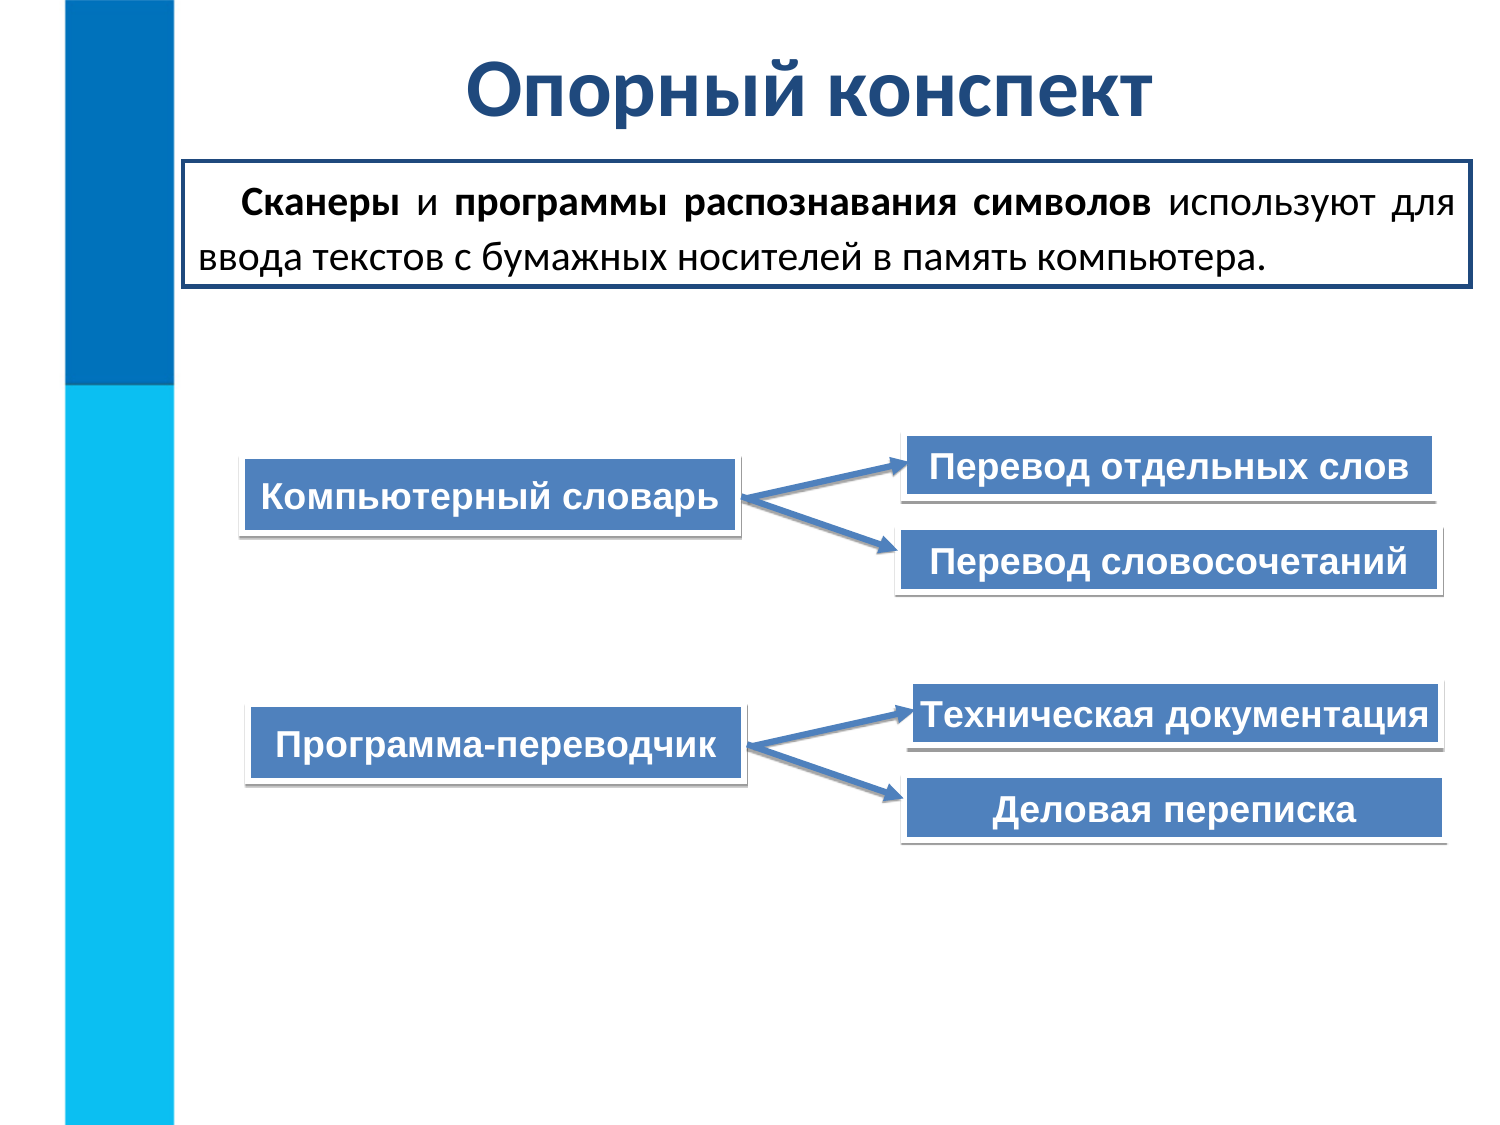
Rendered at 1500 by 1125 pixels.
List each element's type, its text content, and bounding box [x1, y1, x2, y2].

text_box Техническая документация [909, 680, 1441, 746]
text_box Опорный конспект [183, 30, 1437, 135]
text_box Деловая переписка [903, 774, 1446, 840]
text_box Компьютерный словарь [242, 456, 739, 534]
text_box Перевод отдельных слов [903, 432, 1436, 498]
picture [0, 0, 1500, 1125]
text_box Программа-переводчик [247, 704, 744, 781]
text_box Сканеры и программы распознавания символов используют для ввода текстов с бумажных носителей в память компьютера. [183, 160, 1471, 287]
text_box Перевод словосочетаний [897, 527, 1440, 592]
